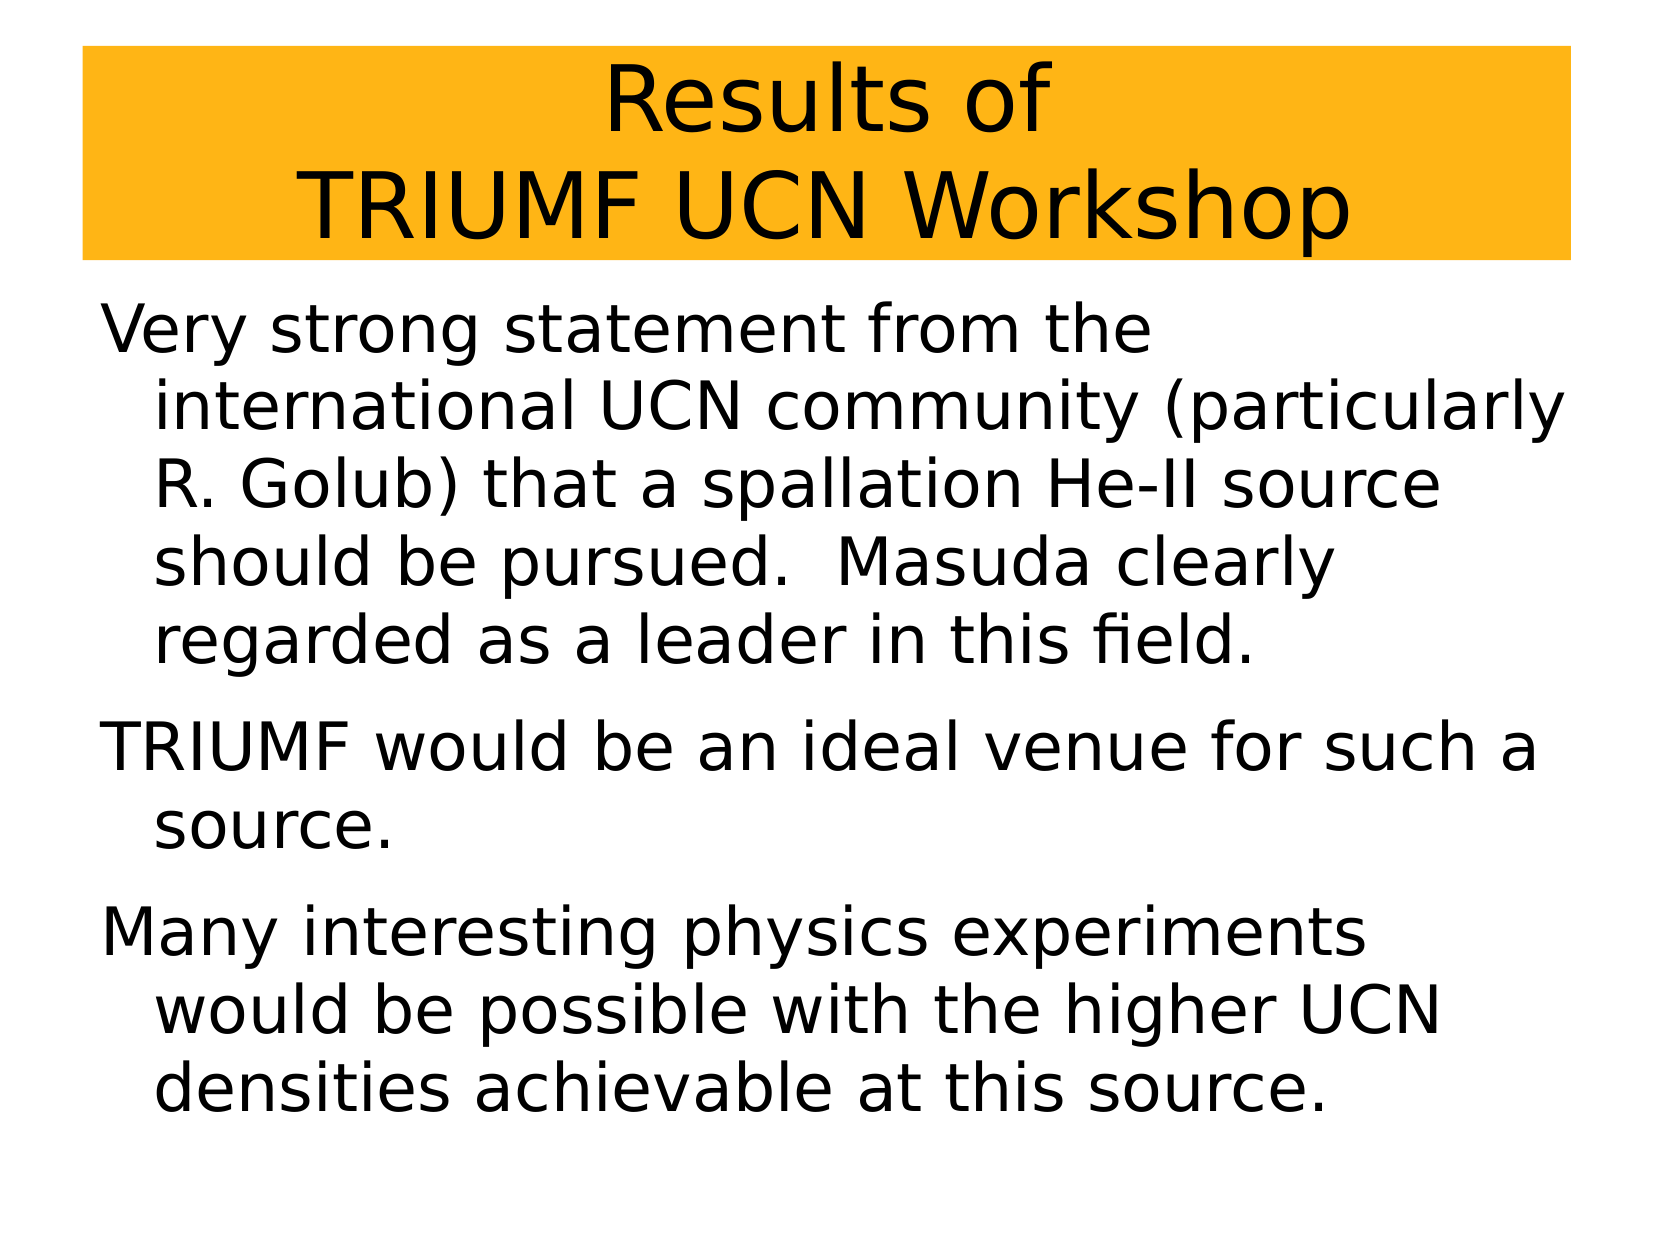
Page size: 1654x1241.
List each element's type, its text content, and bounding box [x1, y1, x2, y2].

title Results of TRIUMF UCN Workshop [82, 45, 1571, 261]
list Very strong statement from the international UCN community (particularly R. Golub) that a spallation He-II source should be pursued. Masuda clearly regarded as a leader in this field. TRIUMF would be an ideal venue for such a source. Many interesting physics experiments would be possible with the higher UCN densities achievable at this source. [82, 290, 1571, 1128]
